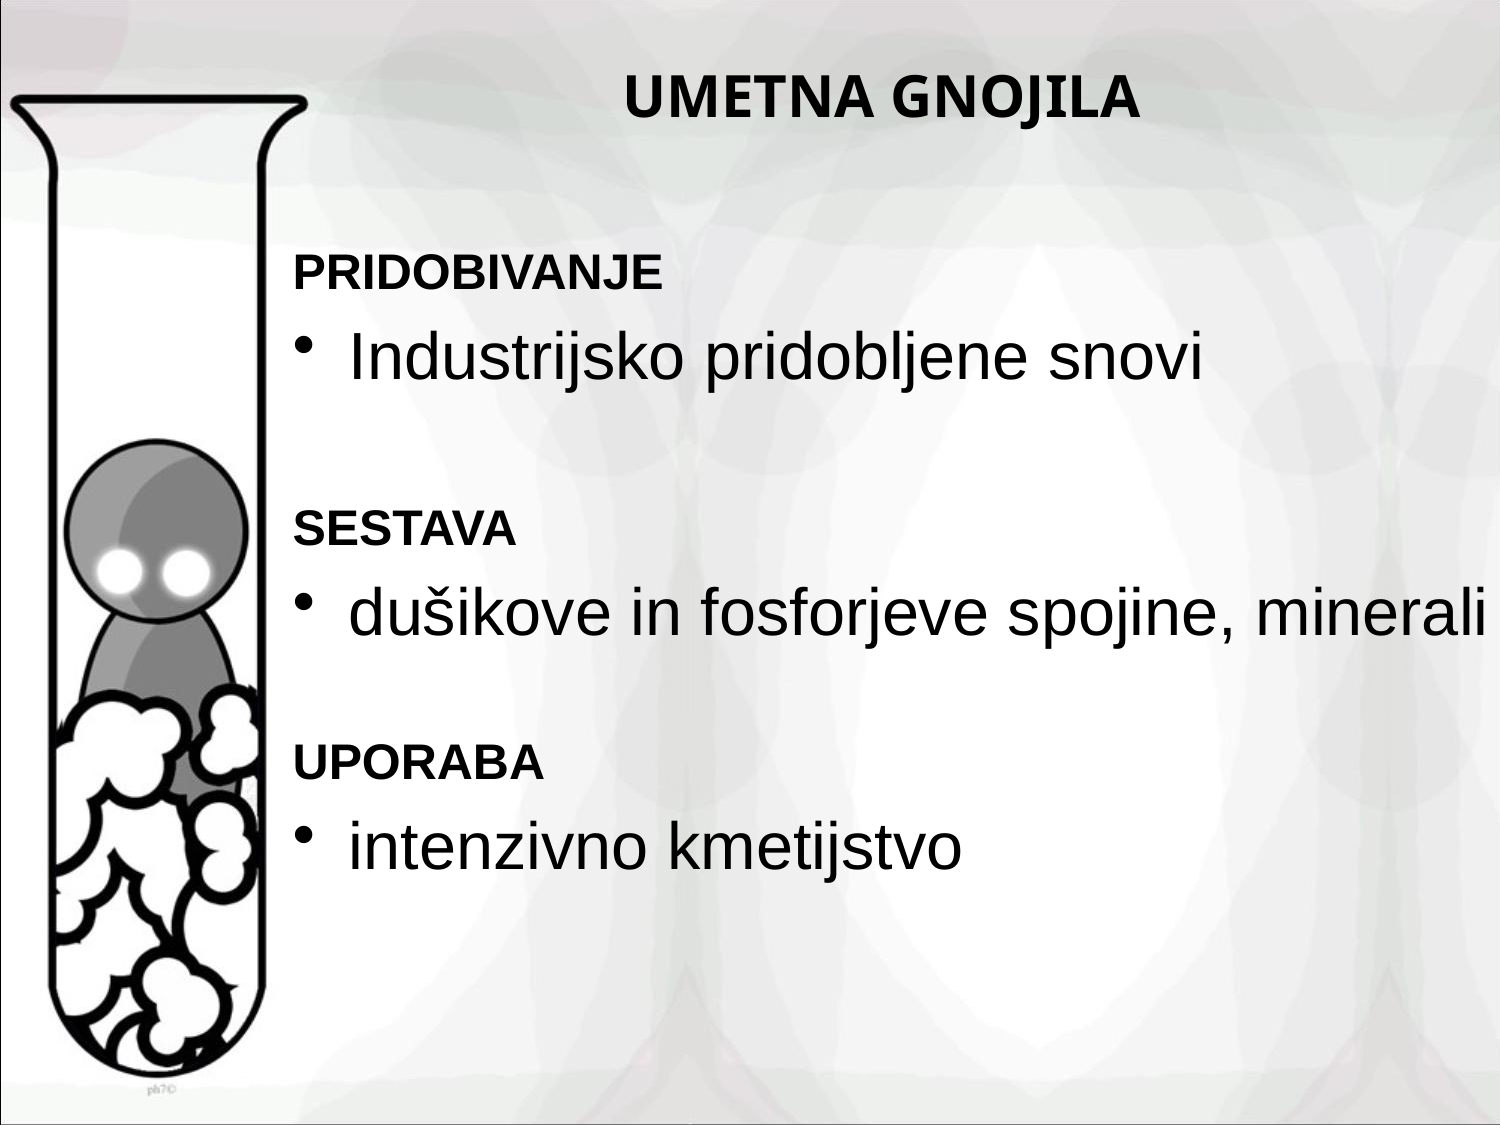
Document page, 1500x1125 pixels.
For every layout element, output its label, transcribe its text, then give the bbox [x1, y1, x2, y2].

list PRIDOBIVANJE Industrijsko pridobljene snovi SESTAVA dušikove in fosforjeve spojine, minerali UPORABA intenzivno kmetijstvo [277, 231, 1500, 975]
title UMETNA GNOJILA [206, 0, 1500, 188]
picture [0, 0, 1500, 1125]
